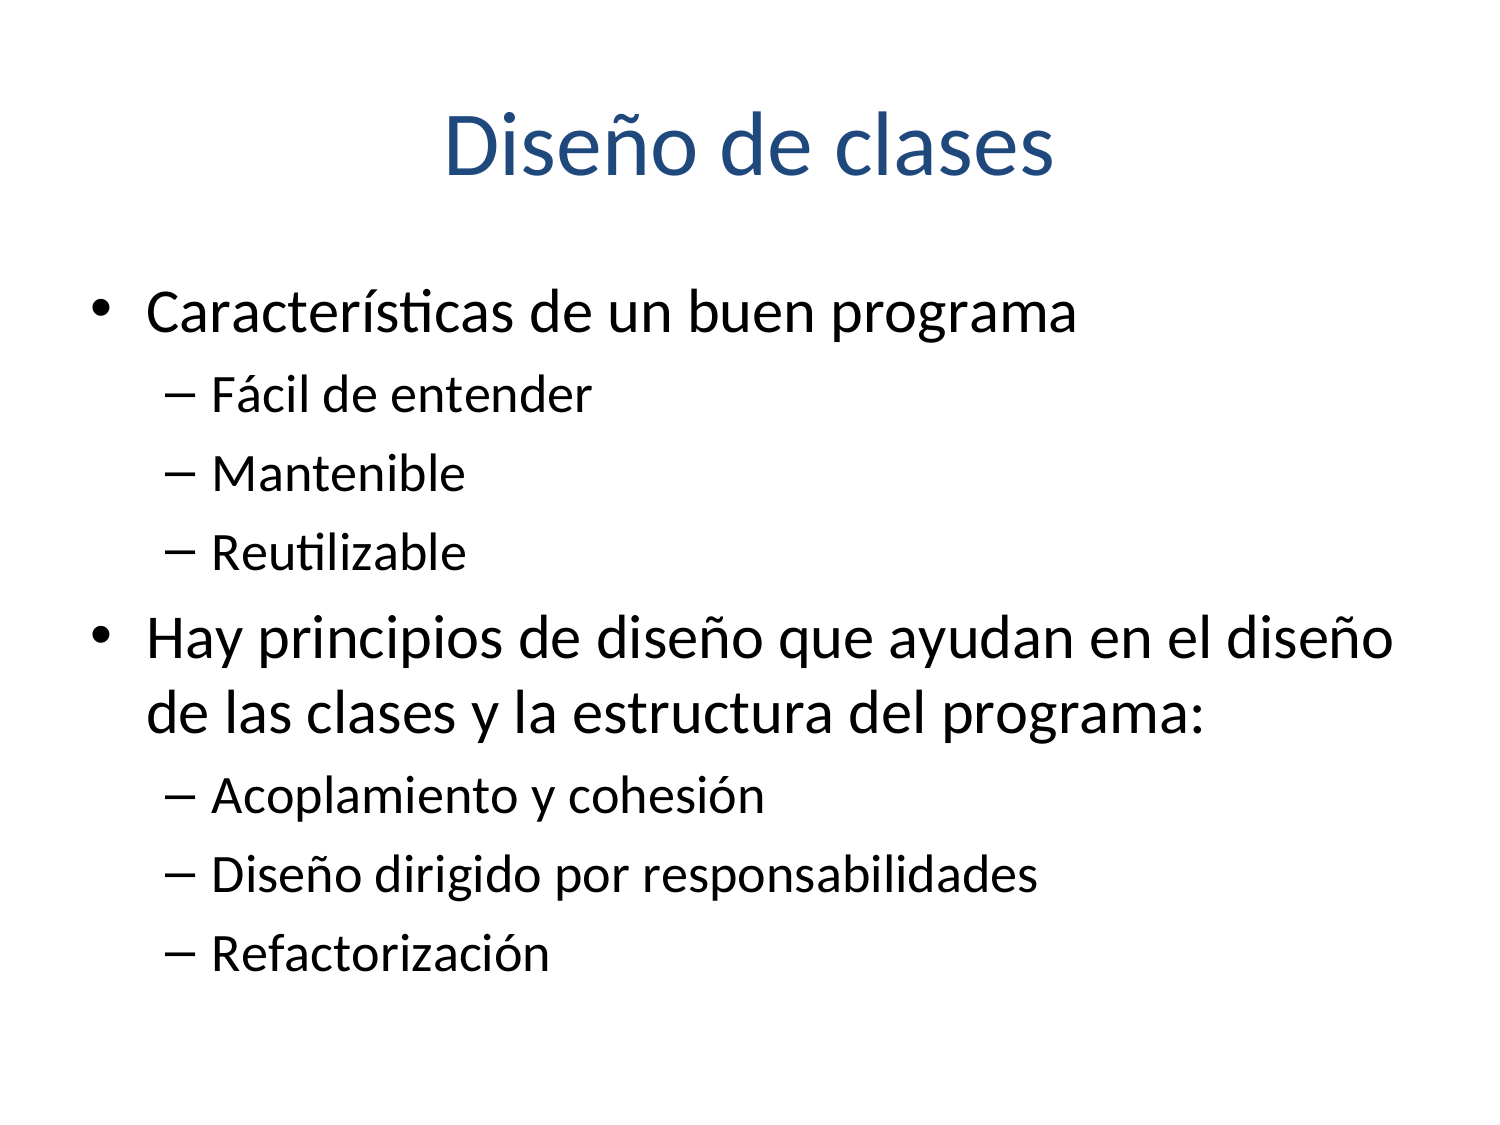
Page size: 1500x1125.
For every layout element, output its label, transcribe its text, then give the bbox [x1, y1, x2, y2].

title Diseño de clases [75, 45, 1426, 233]
list Características de un buen programa Fácil de entender Mantenible Reutilizable Hay principios de diseño que ayudan en el diseño de las clases y la estructura del programa: Acoplamiento y cohesión Diseño dirigido por responsabilidades Refactorización [75, 262, 1426, 1005]
